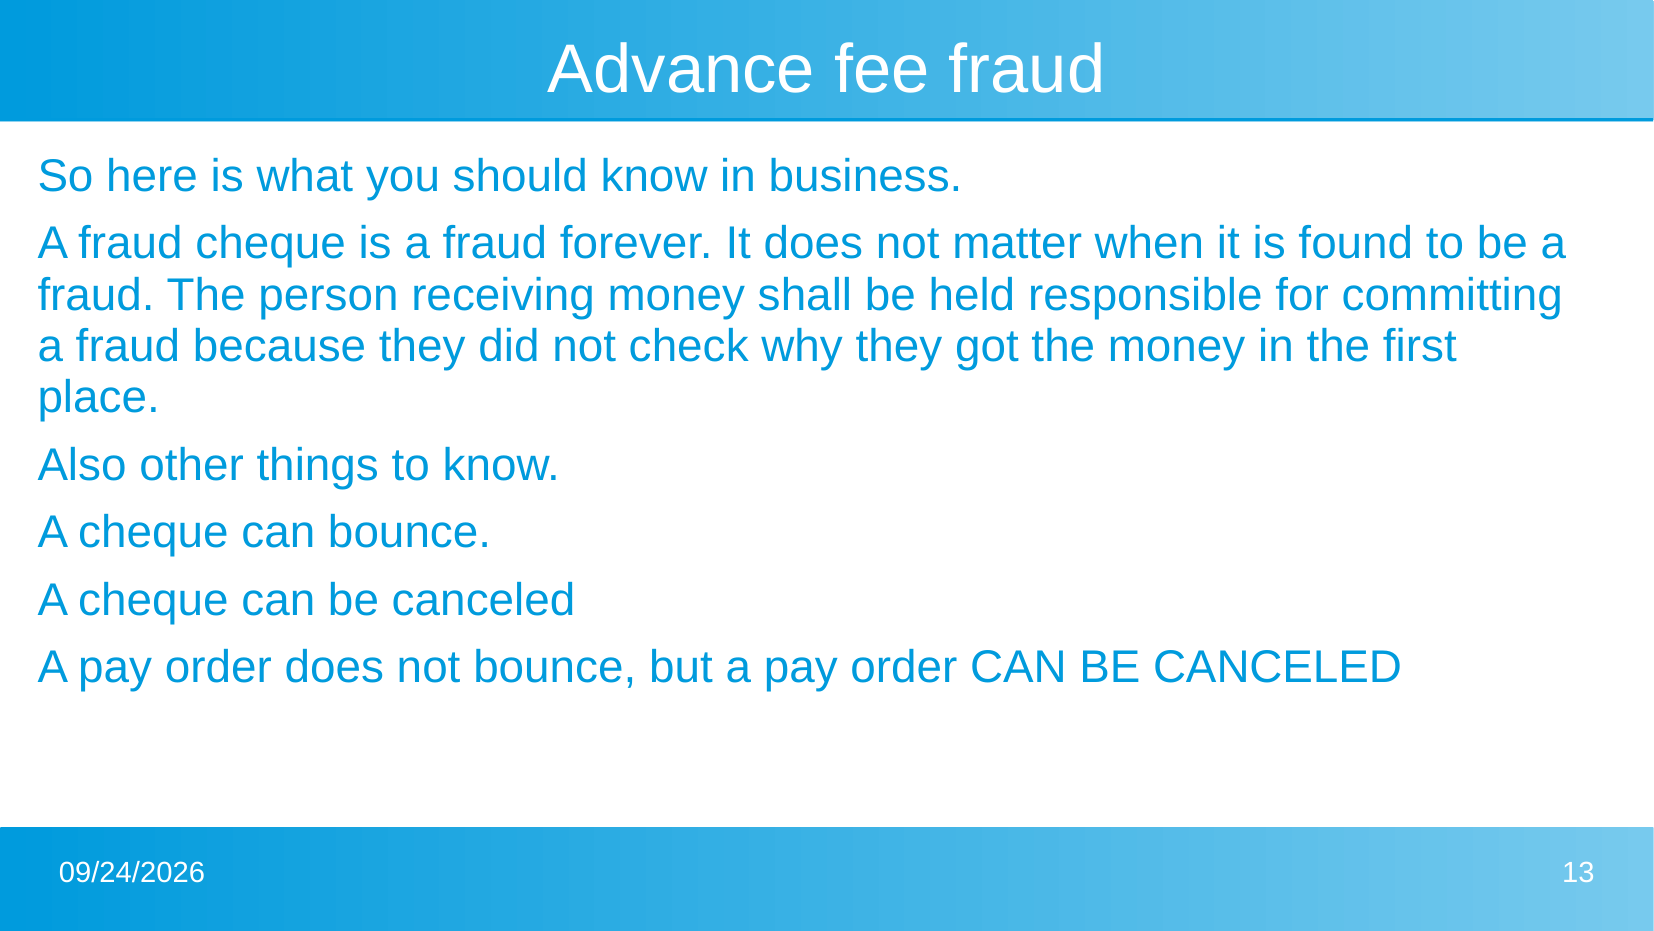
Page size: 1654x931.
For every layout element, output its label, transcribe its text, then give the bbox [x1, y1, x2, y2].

list So here is what you should know in business. A fraud cheque is a fraud forever. It does not matter when it is found to be a fraud. The person receiving money shall be held responsible for committing a fraud because they did not check why they got the money in the first place. Also other things to know. A cheque can bounce. A cheque can be canceled A pay order does not bounce, but a pay order CAN BE CANCELED [37, 150, 1573, 741]
title Advance fee fraud [59, 29, 1595, 108]
